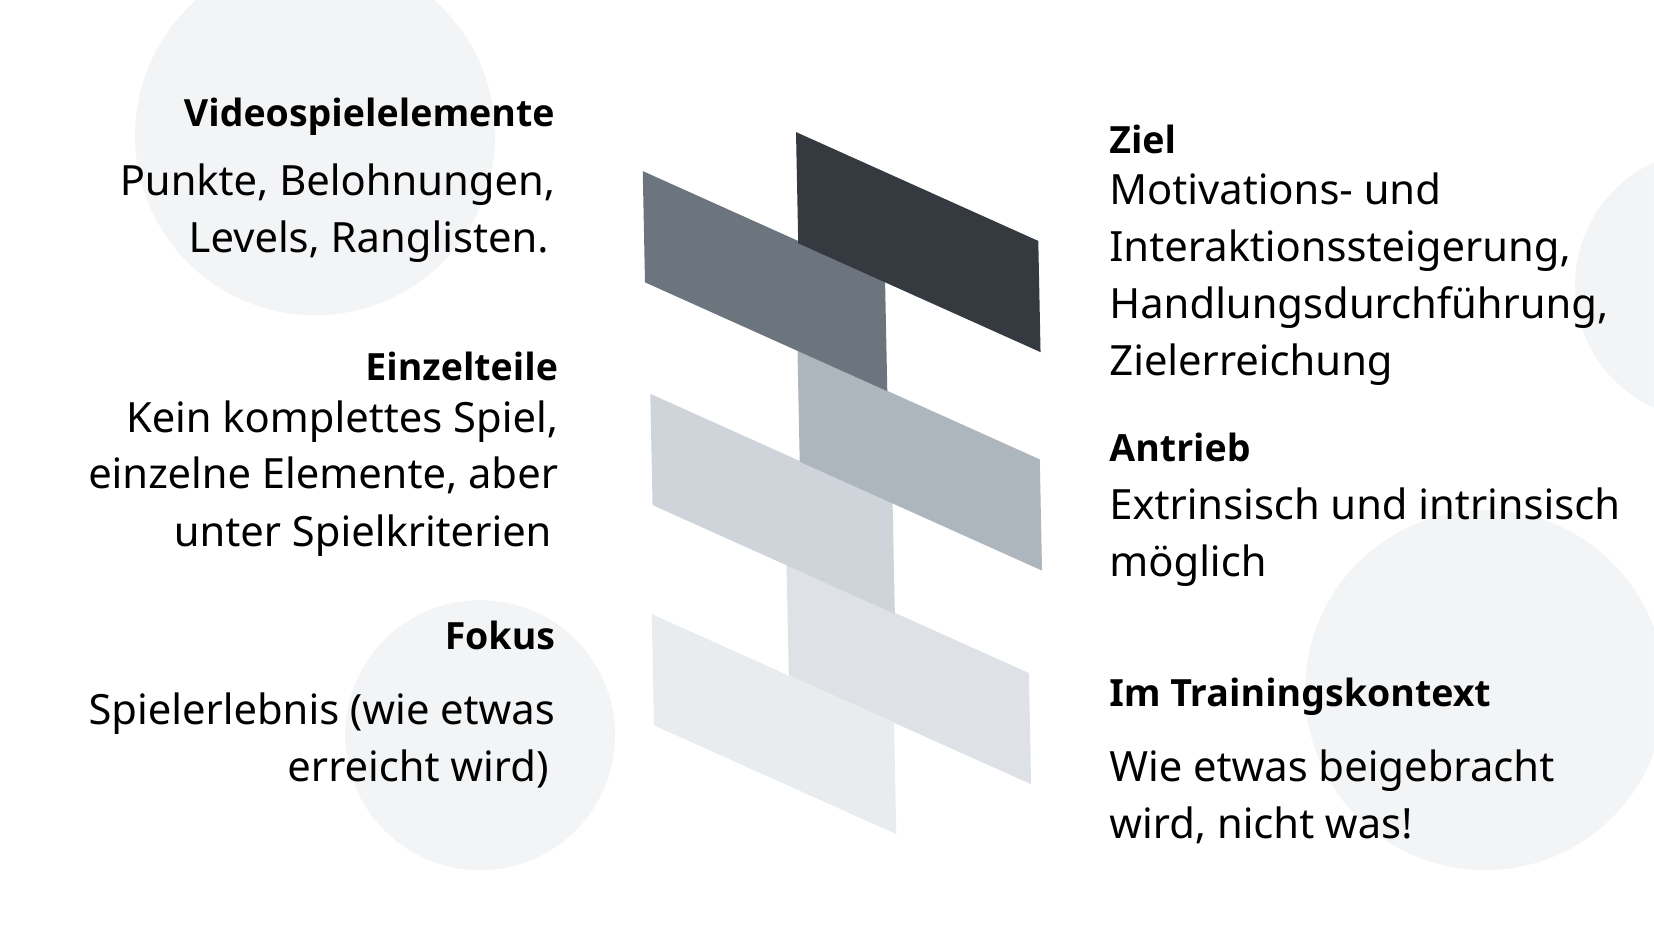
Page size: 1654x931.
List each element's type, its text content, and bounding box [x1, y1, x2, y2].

text_box Einzelteile [243, 333, 574, 400]
text_box Spielerlebnis (wie etwas erreicht wird) [15, 672, 571, 802]
text_box Kein komplettes Spiel, einzelne Elemente, aber unter Spielkriterien [18, 379, 574, 566]
text_box Antrieb [1094, 414, 1425, 481]
text_box Im Trainingskontext [1094, 659, 1625, 730]
text_box Ziel [1094, 105, 1425, 172]
text_box Motivations- und Interaktionssteigerung, Handlungsdurchführung, Zielerreichung [1094, 152, 1650, 396]
text_box Extrinsisch und intrinsisch möglich [1094, 466, 1650, 596]
text_box Wie etwas beigebracht wird, nicht was! [1094, 729, 1650, 859]
text_box Videospielelemente [88, 78, 571, 196]
text_box Punkte, Belohnungen, Levels, Ranglisten. [15, 142, 571, 272]
text_box Fokus [240, 602, 571, 668]
